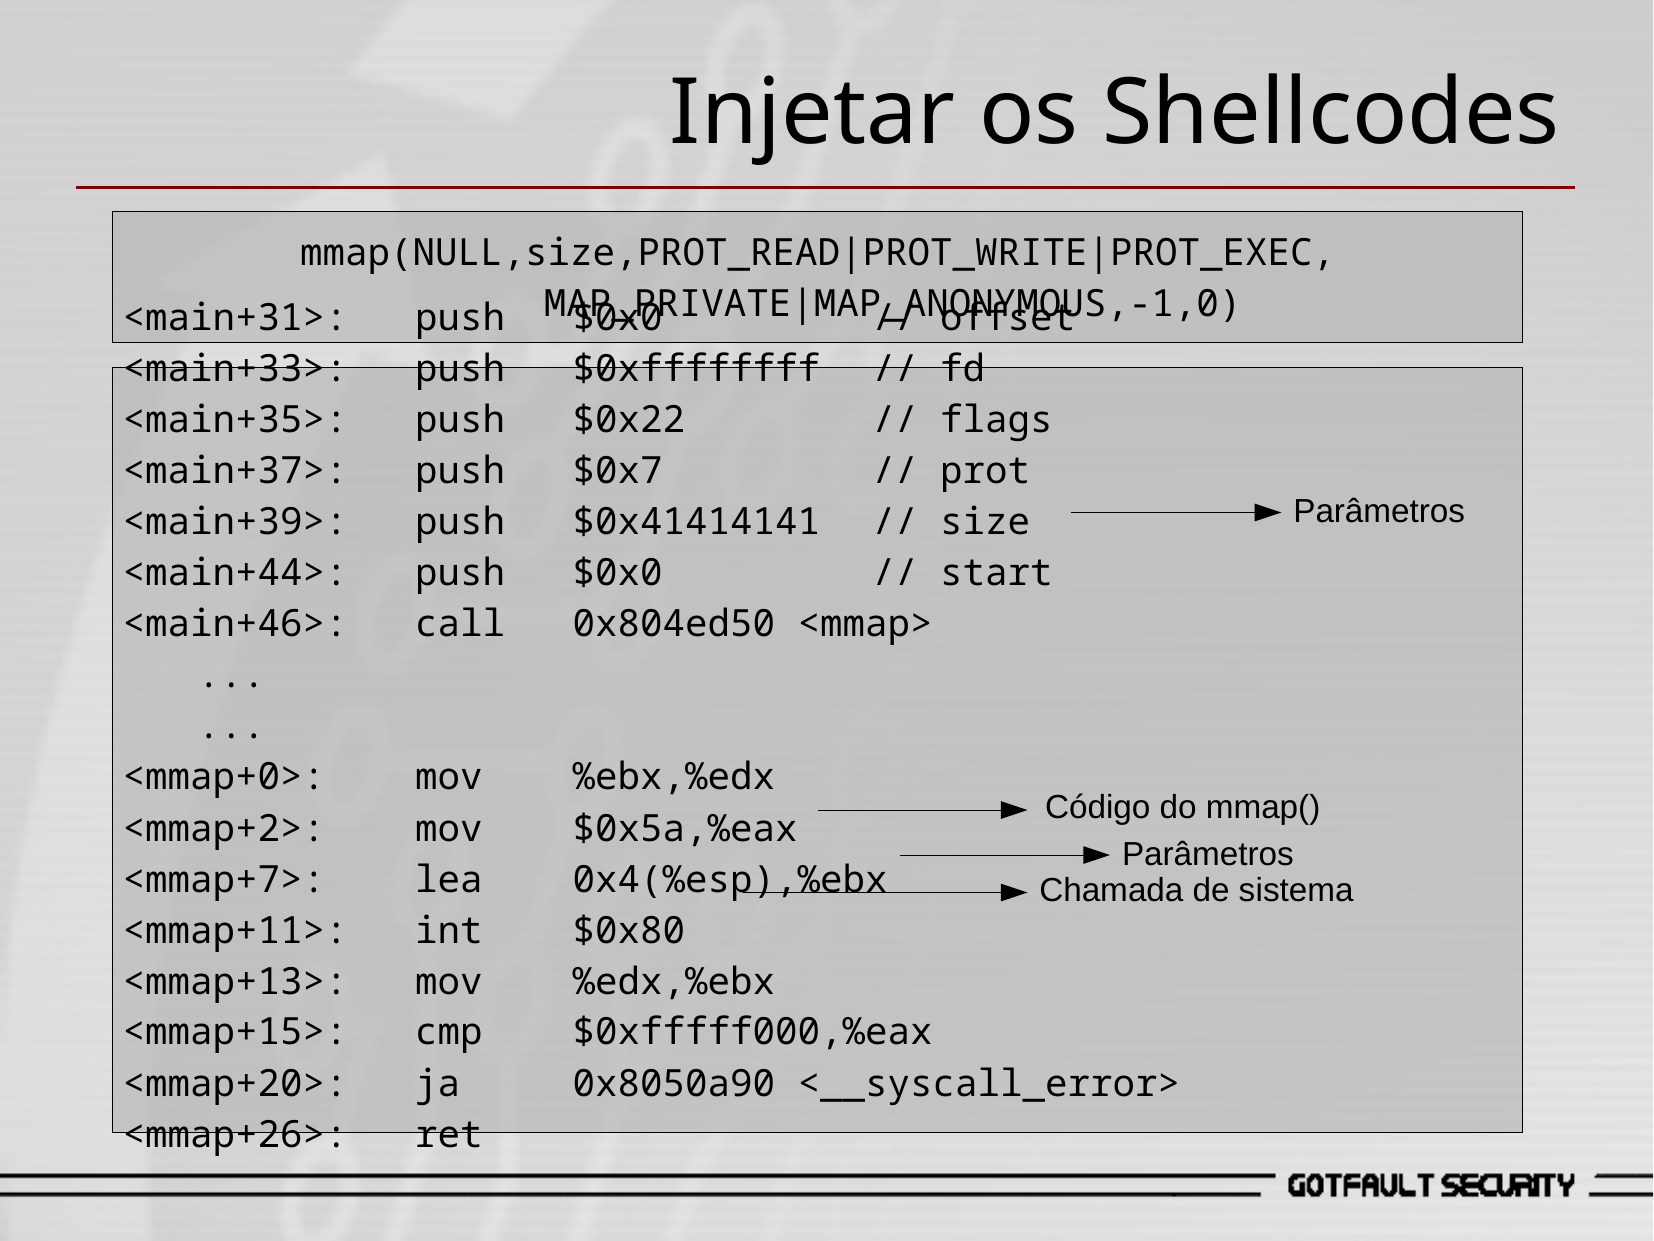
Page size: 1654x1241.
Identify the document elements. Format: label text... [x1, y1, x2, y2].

text_box Chamada de sistema [1029, 868, 1365, 916]
text_box Parâmetros [1283, 490, 1476, 538]
picture [0, 0, 1654, 1241]
text_box Parâmetros [1111, 832, 1305, 868]
text_box <main+31>: push $0x0 // offset <main+33>: push $0xffffffff // fd <main+35>: push $0x22 // flags <main+37>: push $0x7 // prot <main+39>: push $0x41414141 // size <main+44>: push $0x0 // start <main+46>: call 0x804ed50 <mmap> ... ... <mmap+0>: mov %ebx,%edx <mmap+2>: mov $0x5a,%eax <mmap+7>: lea 0x4(%esp),%ebx <mmap+11>: int $0x80 <mmap+13>: mov %edx,%ebx <mmap+15>: cmp $0xfffff000,%eax <mmap+20>: ja 0x8050a90 <__syscall_error> <mmap+26>: ret [112, 367, 1523, 1133]
text_box mmap(NULL,size,PROT_READ|PROT_WRITE|PROT_EXEC, MAP_PRIVATE|MAP_ANONYMOUS,-1,0) [112, 211, 1523, 343]
text_box Injetar os Shellcodes [75, 37, 1576, 196]
text_box Código do mmap() [1035, 785, 1332, 833]
